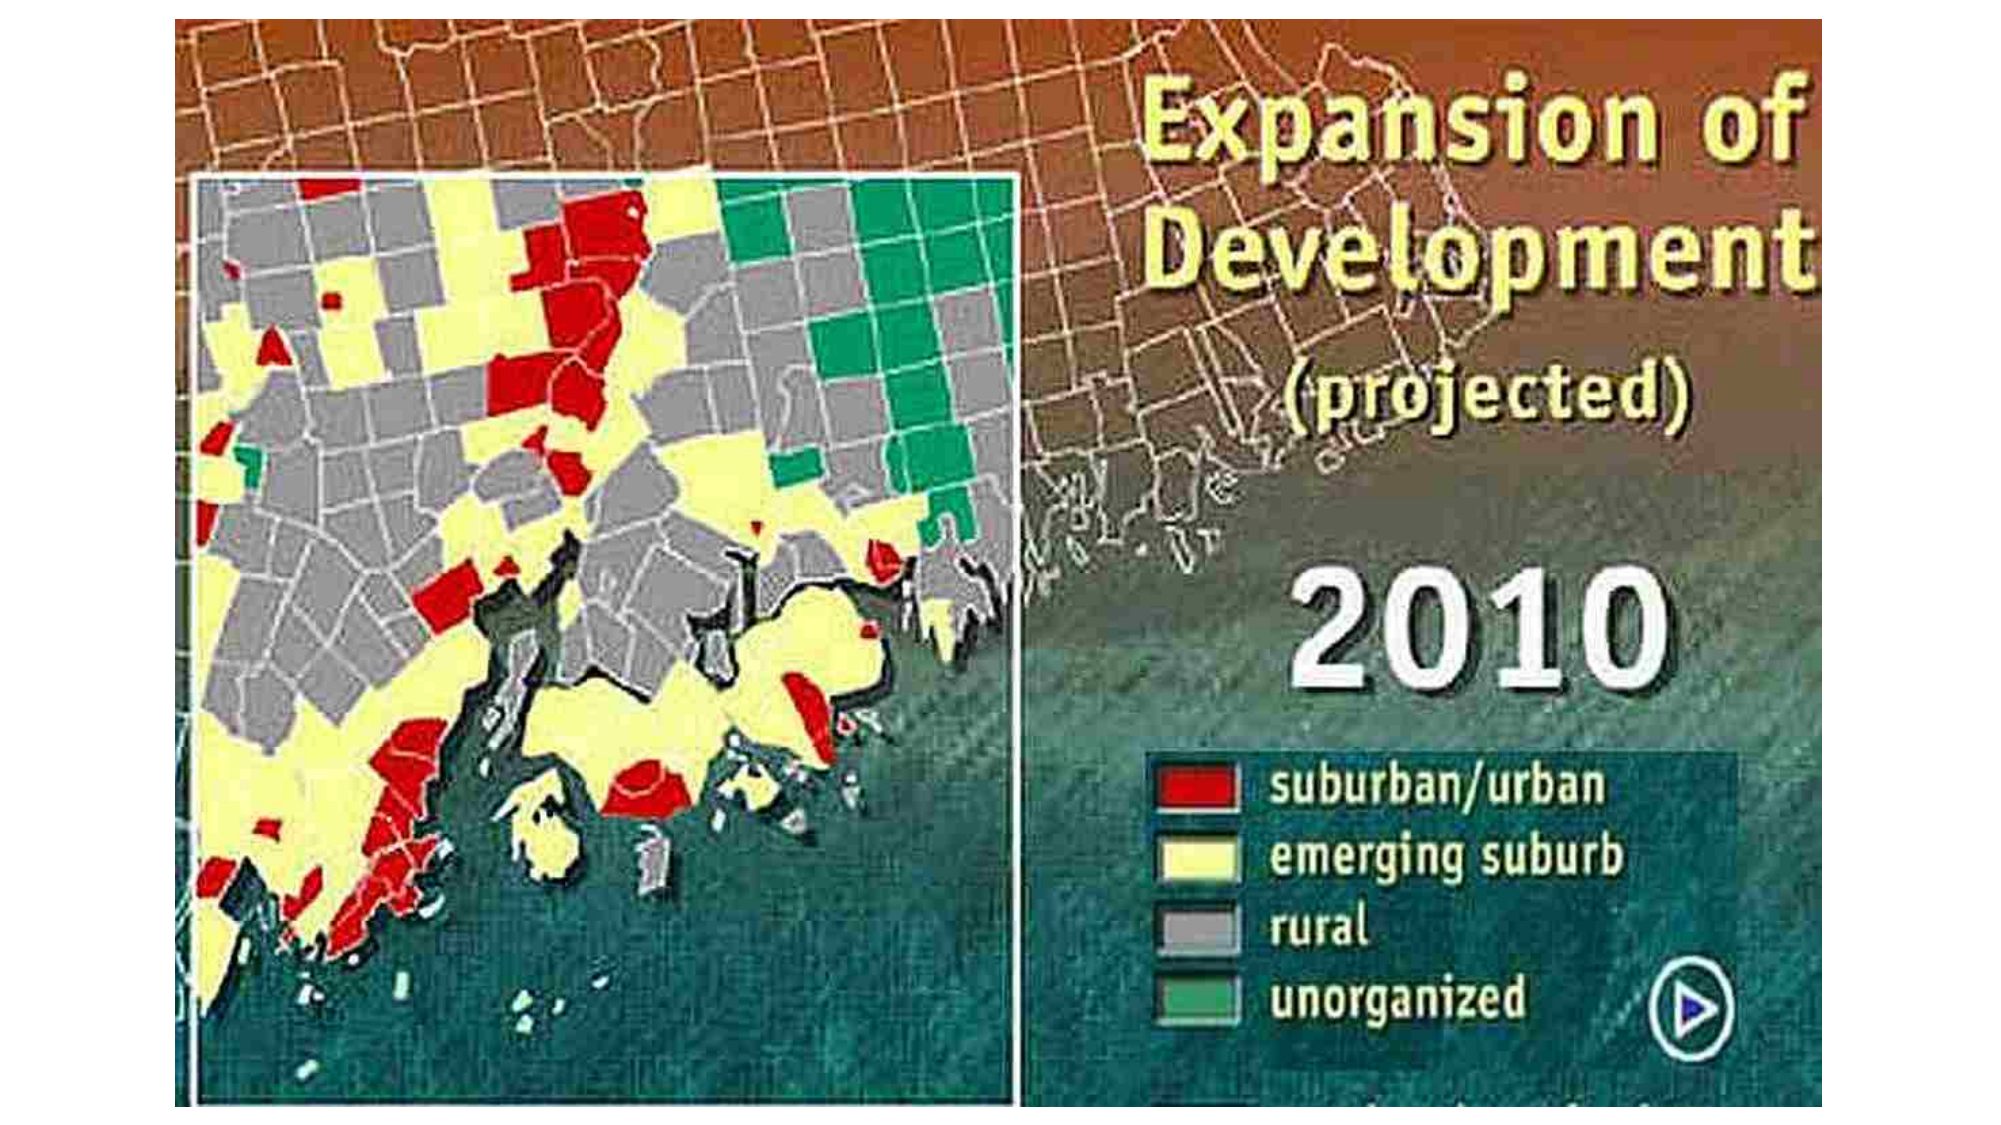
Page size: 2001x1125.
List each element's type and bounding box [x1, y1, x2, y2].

picture [175, 19, 1822, 1107]
